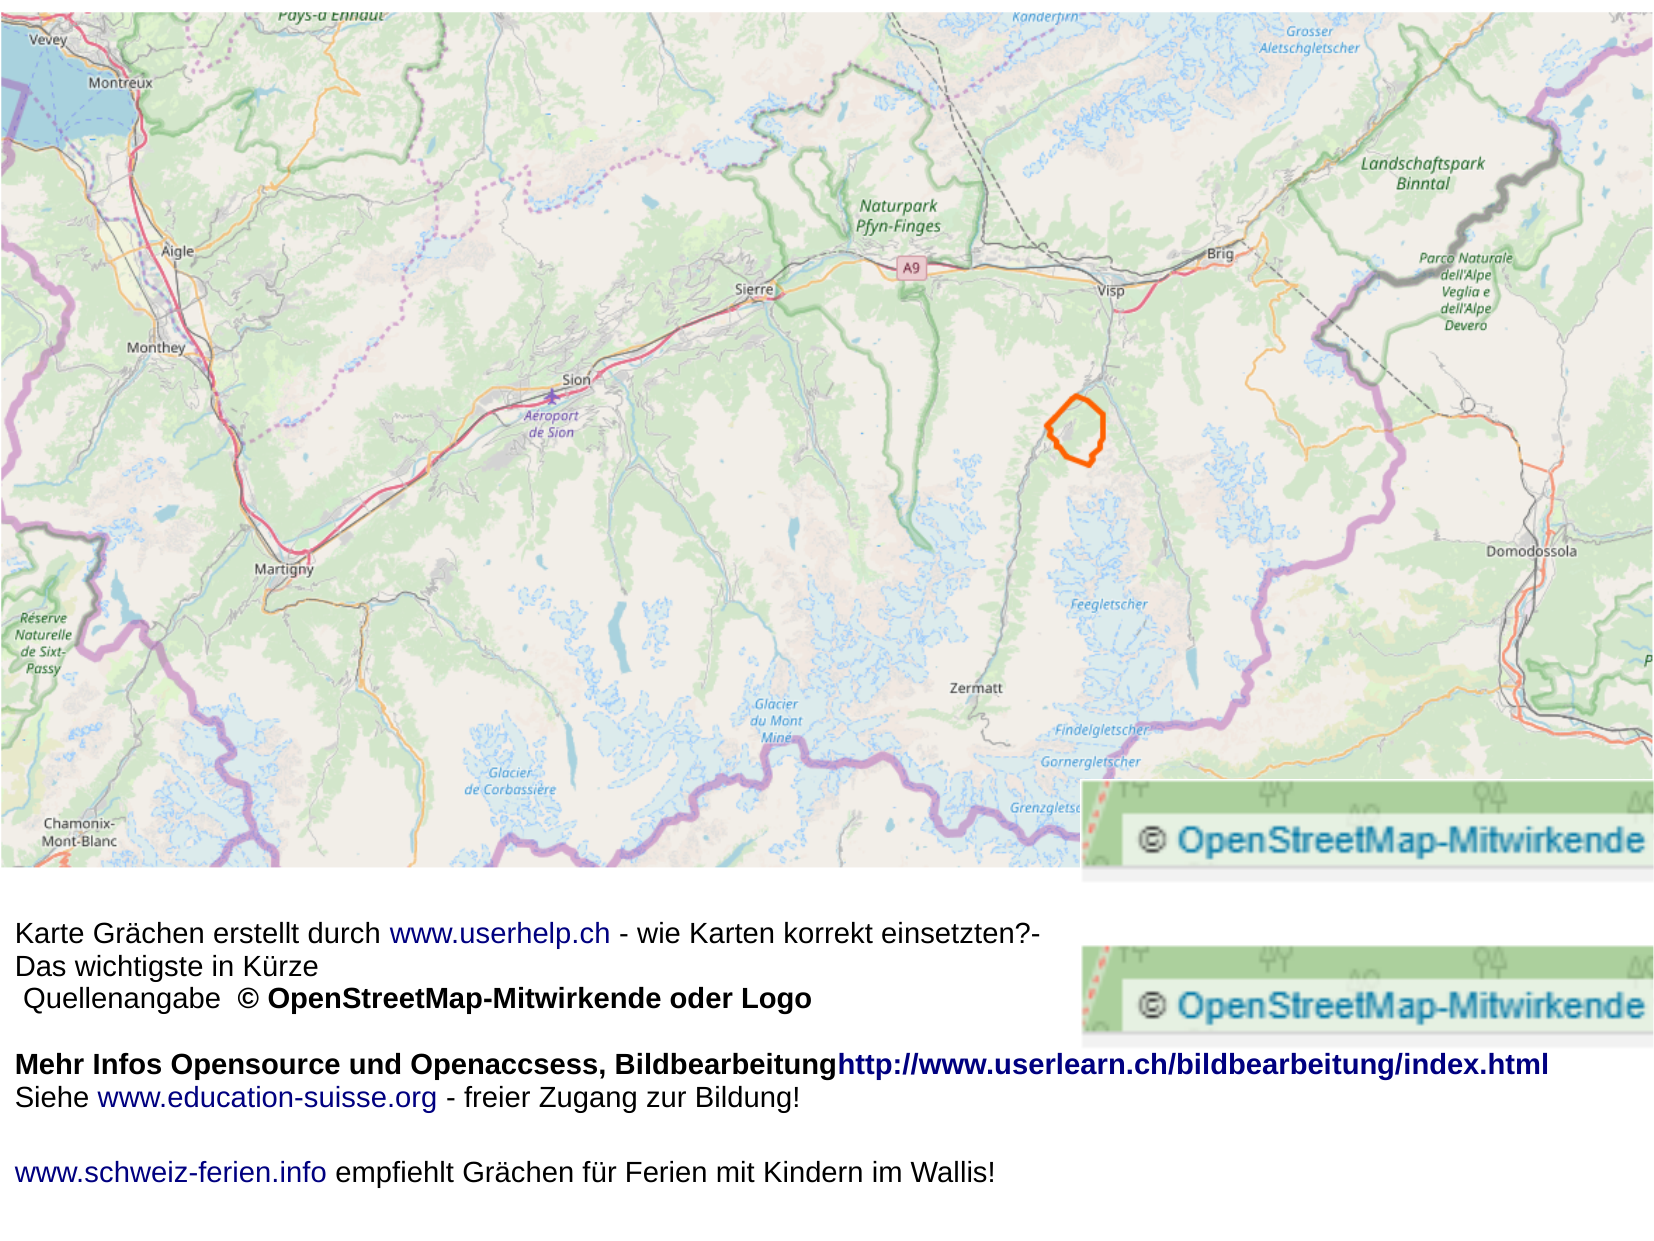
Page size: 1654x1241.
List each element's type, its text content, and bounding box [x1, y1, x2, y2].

picture [0, 11, 1654, 886]
text_box Karte Grächen erstellt durch www.userhelp.ch - wie Karten korrekt einsetzten?- Das wichtigste in Kürze Quellenangabe © OpenStreetMap-Mitwirkende oder Logo Mehr Infos Opensource und Openaccsess, Bildbearbeitunghttp://www.userlearn.ch/bildbearbeitung/index.html Siehe www.education-suisse.org - freier Zugang zur Bildung! www.schweiz-ferien.info empfiehlt Grächen für Ferien mit Kindern im Wallis! [0, 909, 1654, 1241]
picture [1080, 944, 1654, 1052]
